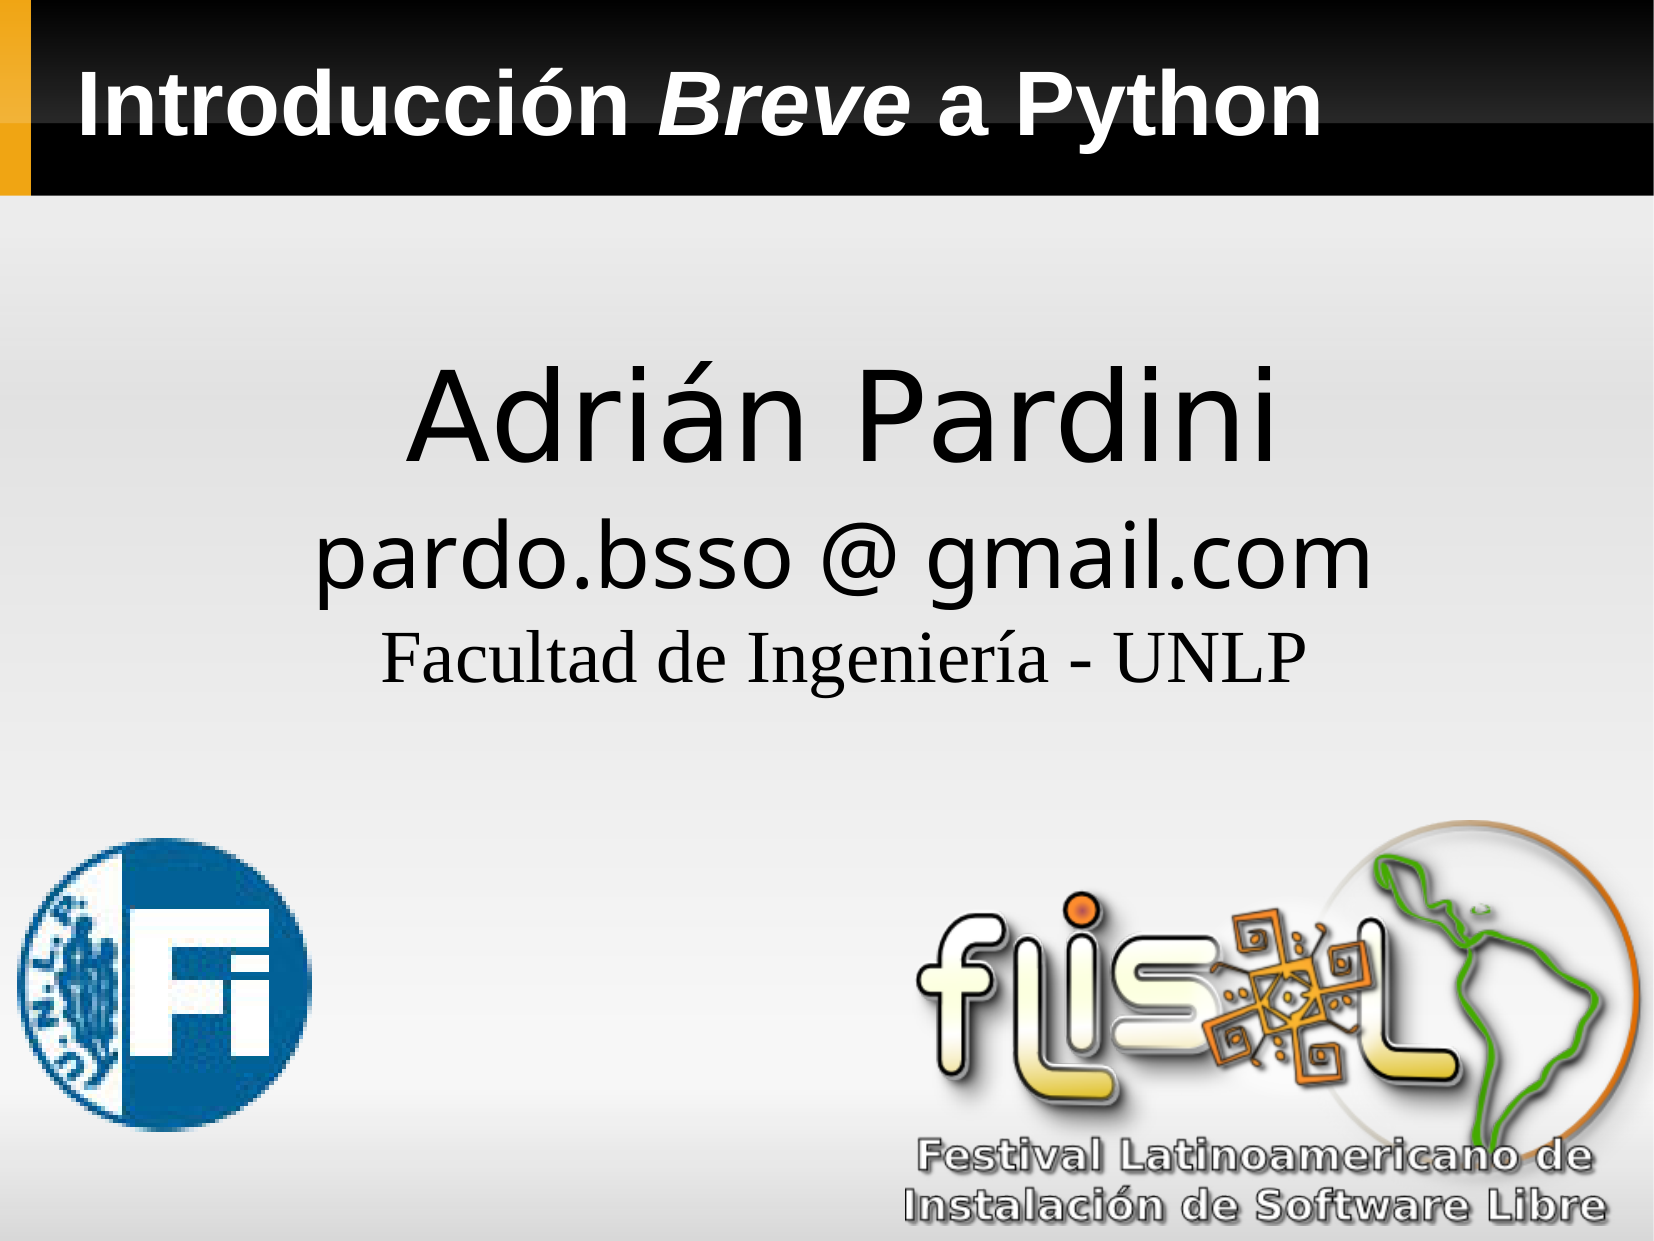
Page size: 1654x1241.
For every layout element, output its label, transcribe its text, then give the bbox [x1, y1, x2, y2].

picture [0, 0, 1654, 1241]
subtitle Adrián Pardini pardo.bsso @ gmail.com Facultad de Ingeniería - UNLP [82, 113, 1571, 932]
title Introducción Breve a Python [76, 0, 1565, 208]
